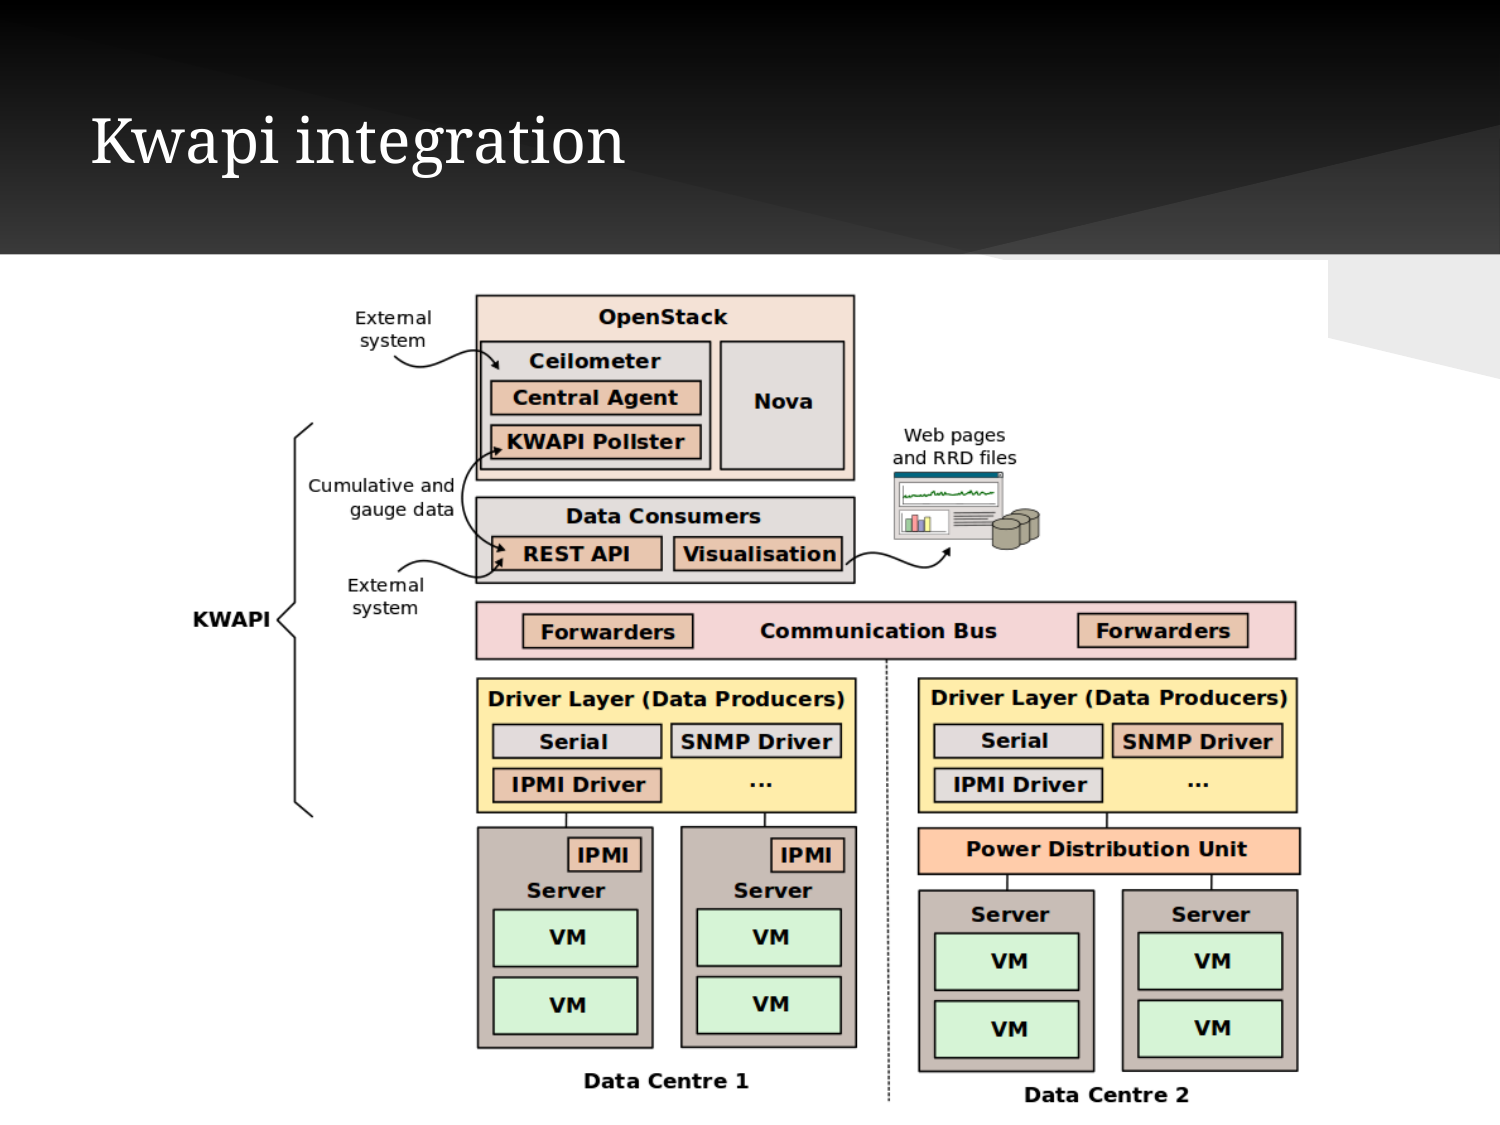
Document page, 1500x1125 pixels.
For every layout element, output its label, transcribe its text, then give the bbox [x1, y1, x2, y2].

picture [172, 260, 1328, 1125]
title Kwapi integration [75, 45, 1425, 233]
